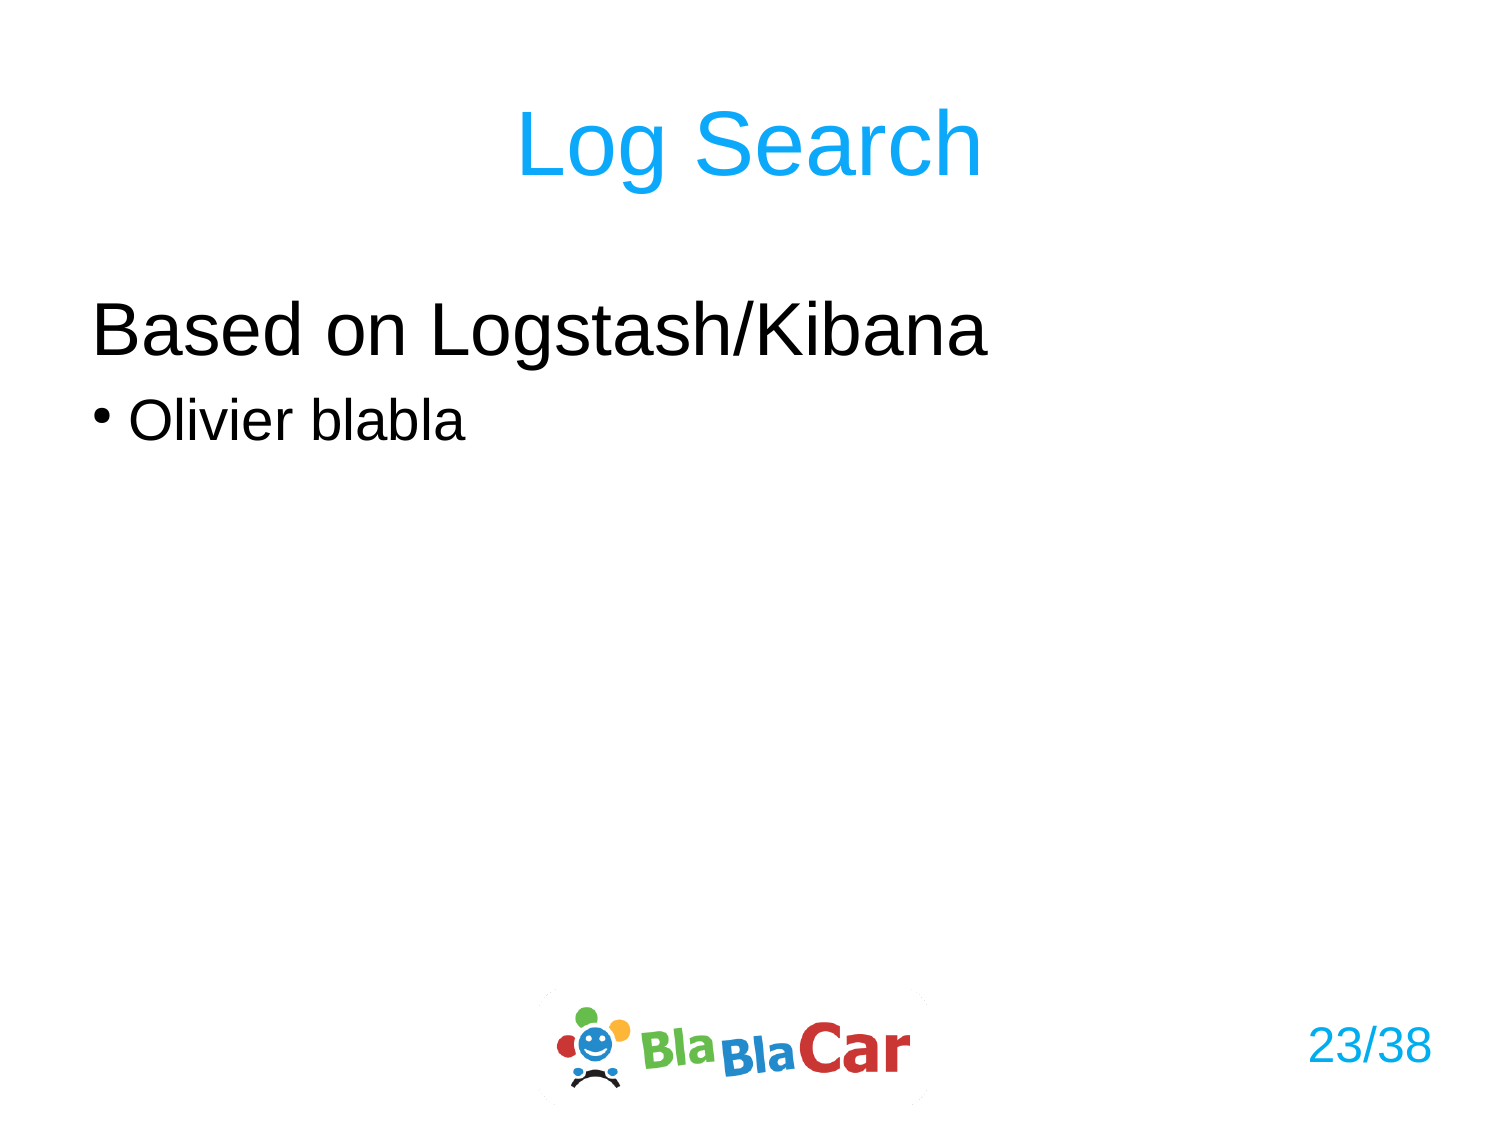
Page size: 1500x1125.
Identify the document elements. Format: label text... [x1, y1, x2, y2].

title Log Search [75, 45, 1426, 233]
text_box Based on Logstash/Kibana [76, 273, 1424, 374]
text_box Olivier blabla [76, 374, 1424, 460]
